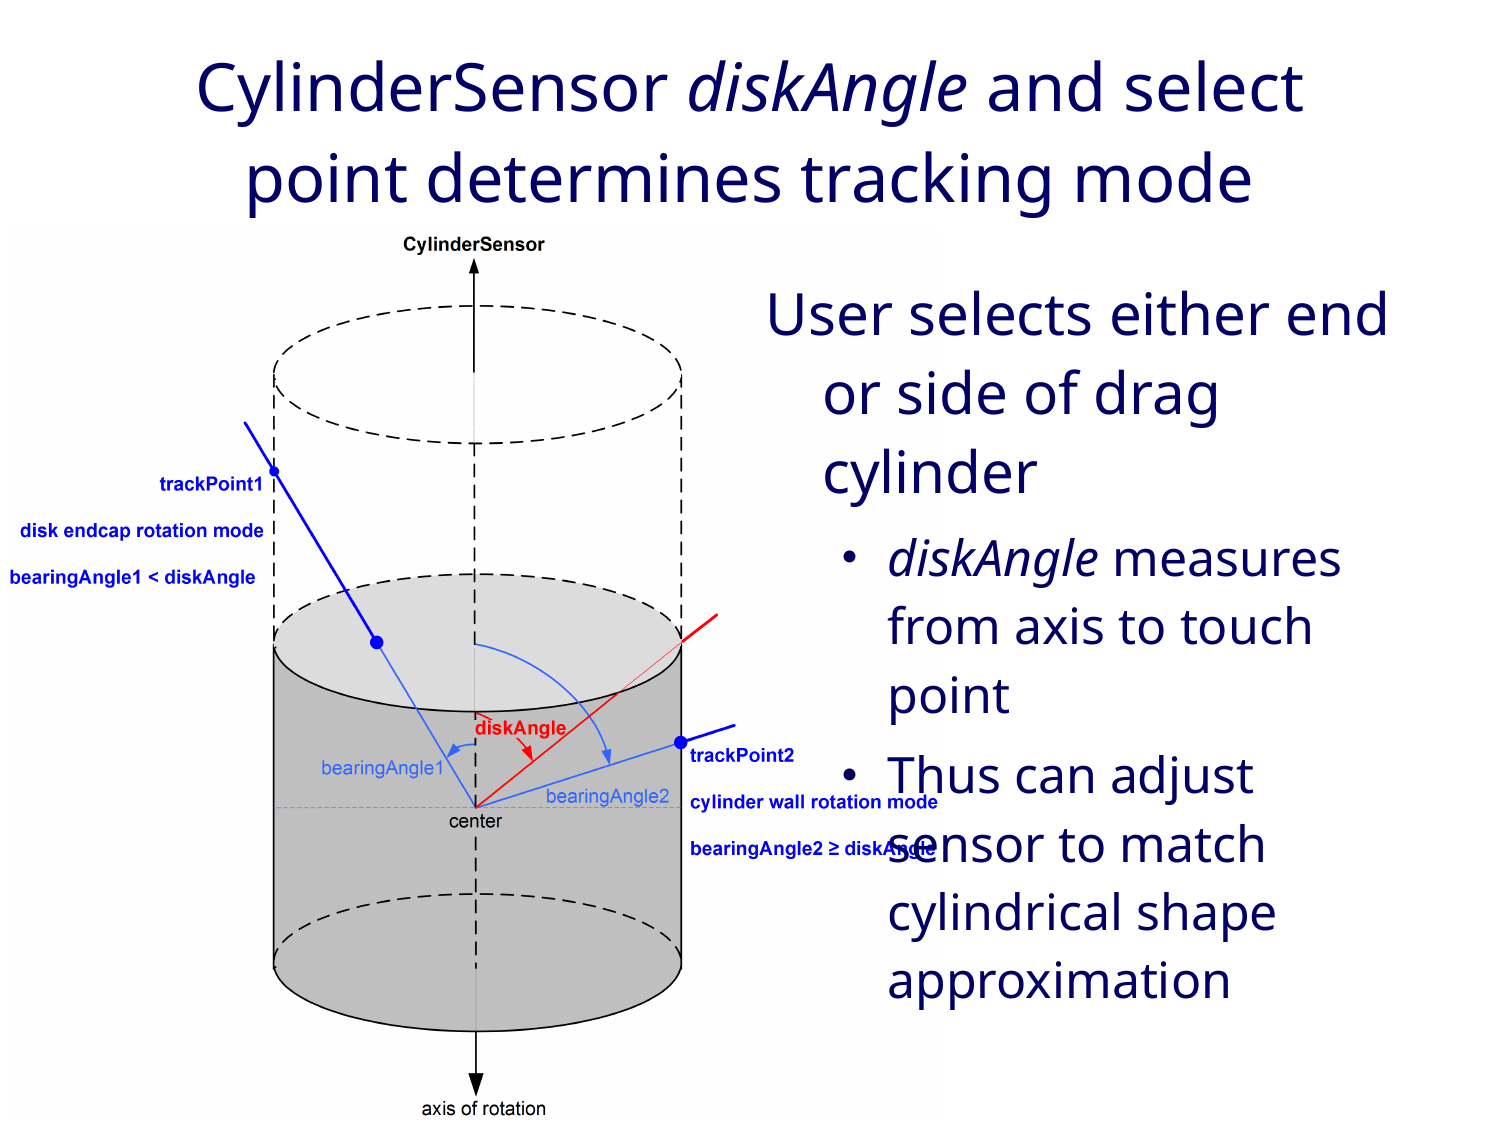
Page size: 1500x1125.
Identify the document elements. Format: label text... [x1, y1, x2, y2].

title CylinderSensor diskAngle and select point determines tracking mode [112, 37, 1388, 226]
list User selects either end or side of drag cylinder diskAngle measures from axis to touch point Thus can adjust sensor to match cylindrical shape approximation Bearing angle is measured from axis to user's track point [765, 272, 1426, 1079]
picture [9, 230, 938, 1121]
